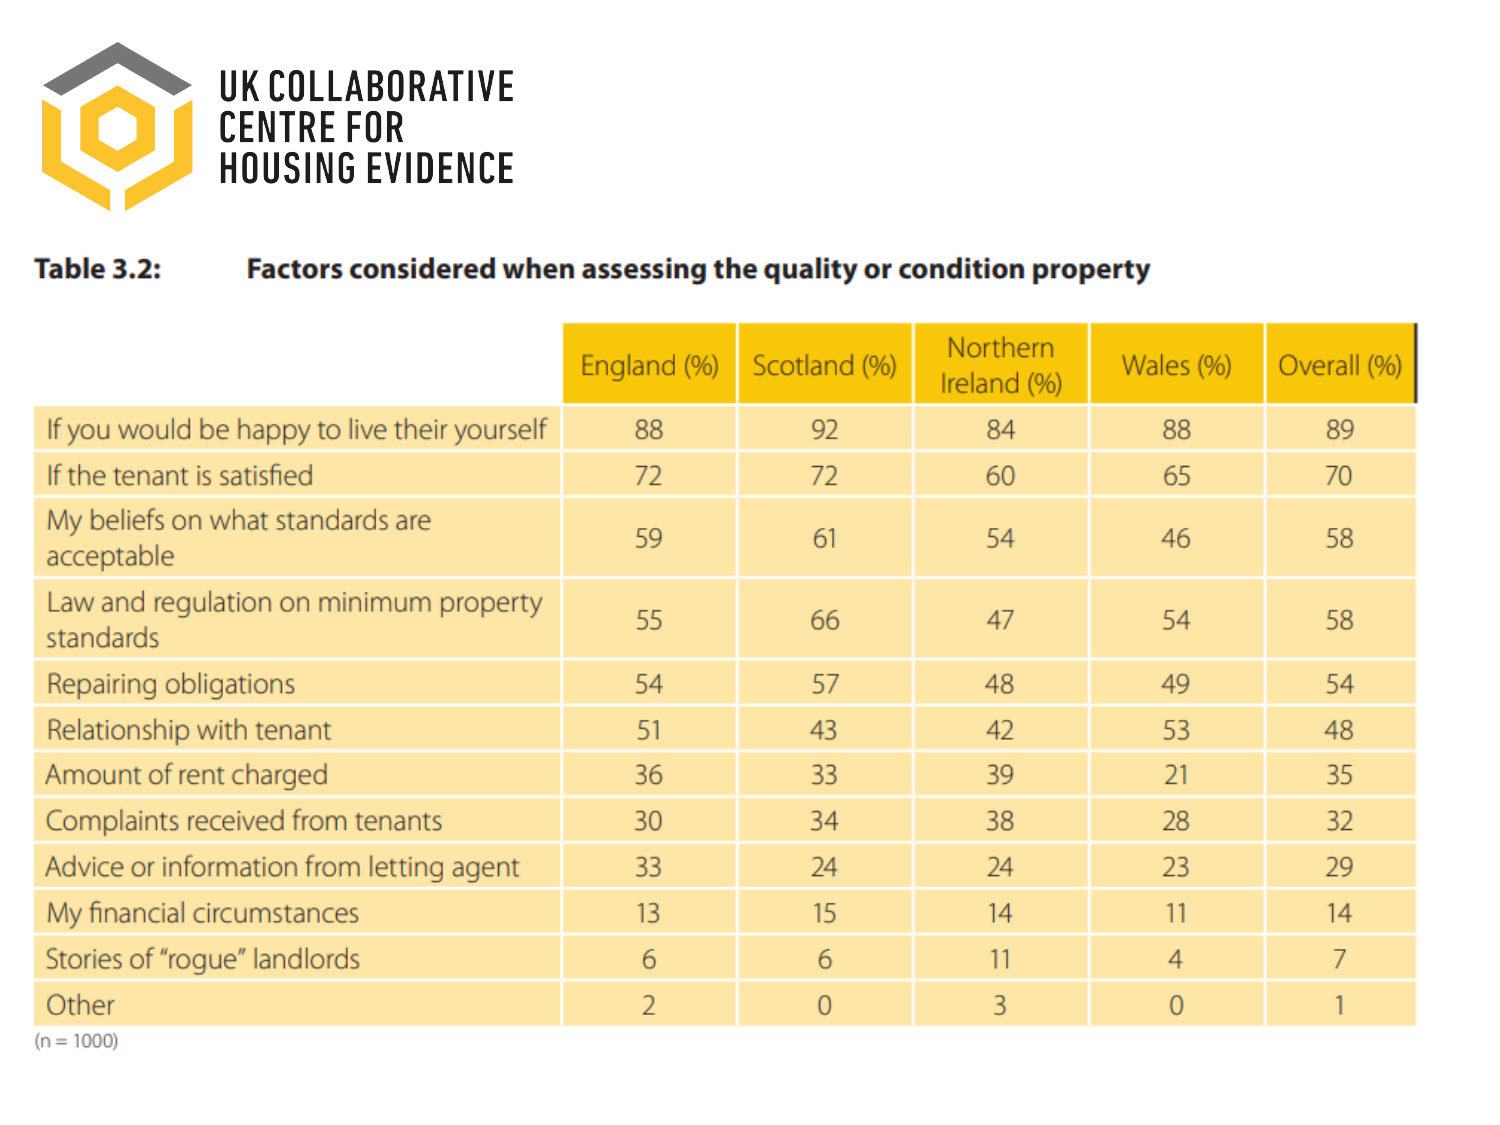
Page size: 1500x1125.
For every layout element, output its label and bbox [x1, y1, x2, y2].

picture [0, 225, 1457, 1067]
